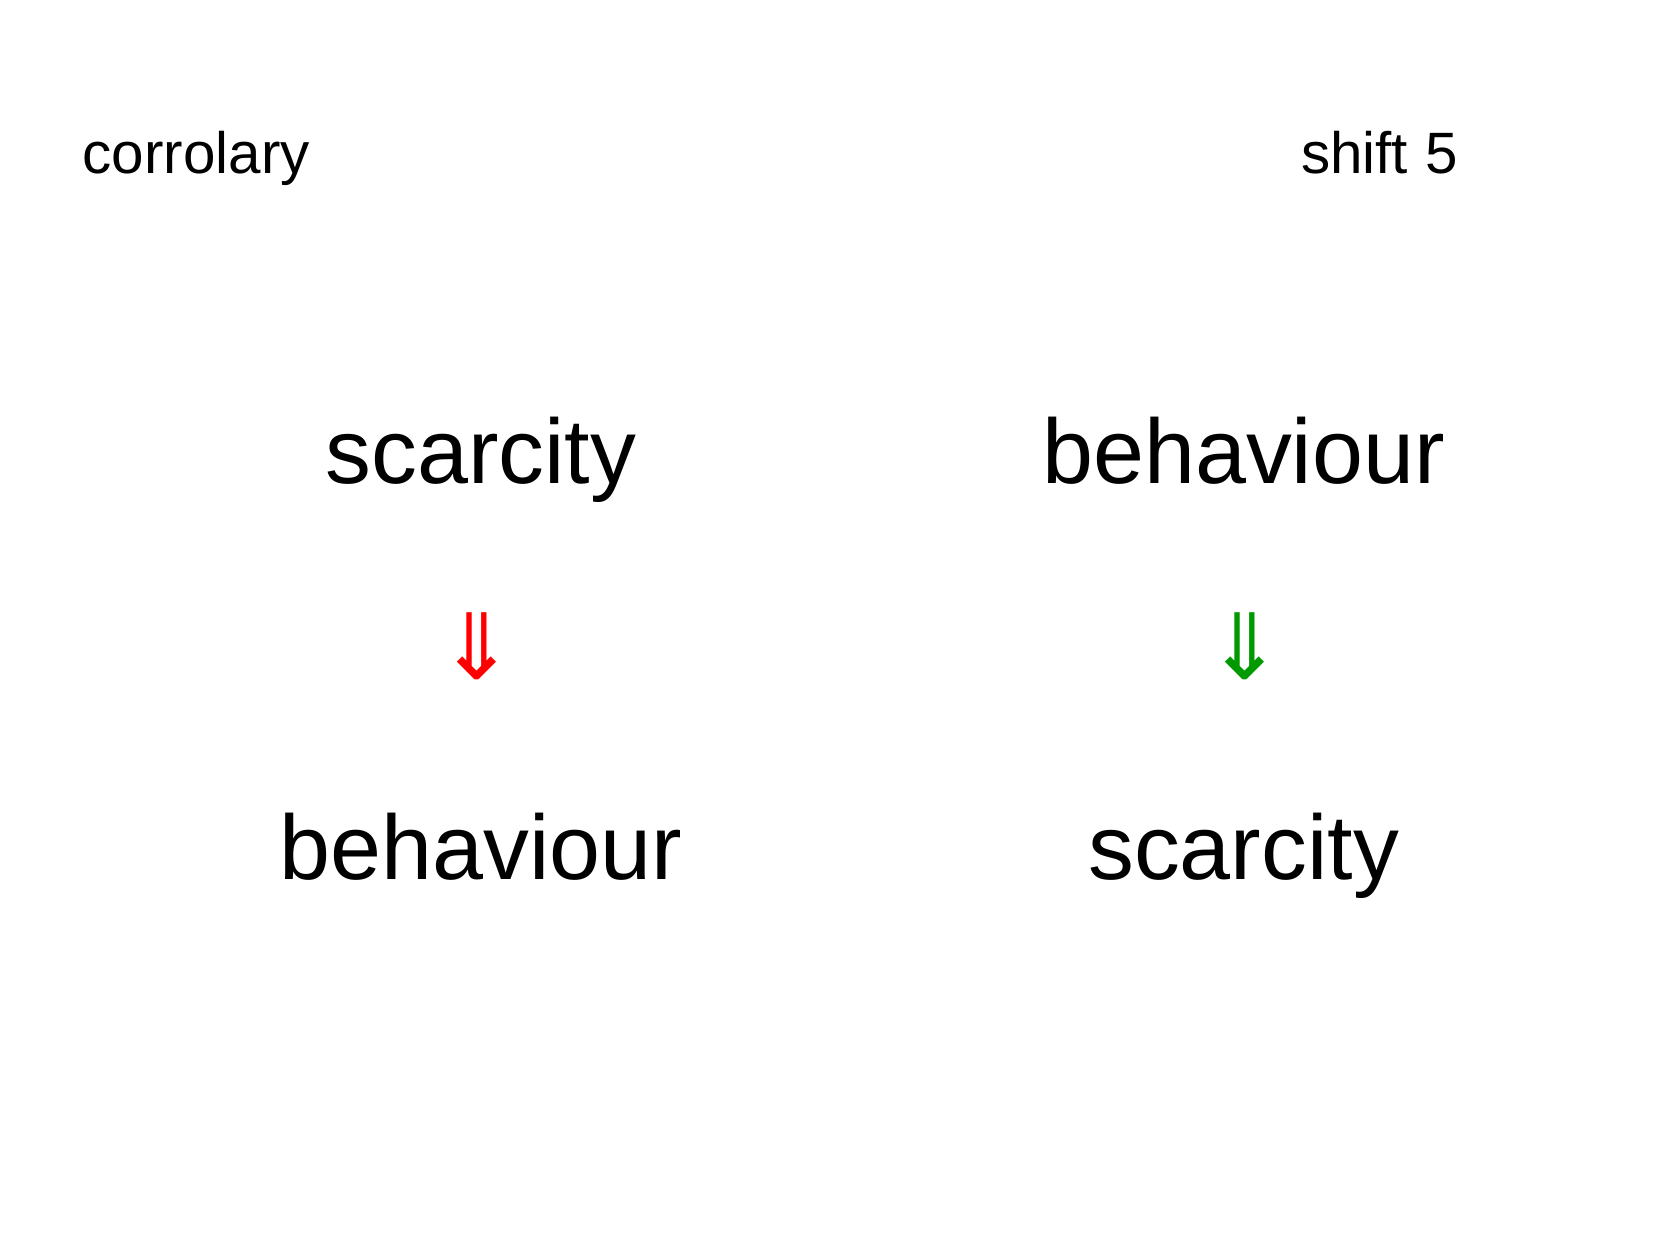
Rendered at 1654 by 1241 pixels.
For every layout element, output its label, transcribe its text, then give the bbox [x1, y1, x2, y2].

title ⇓ [924, 540, 1565, 748]
title corrolary [82, 49, 767, 257]
title ⇓ [156, 540, 798, 748]
list behaviour scarcity [845, 290, 1572, 1010]
title shift [767, 49, 1409, 257]
title 5 [1425, 49, 1572, 257]
list scarcity behaviour [82, 290, 809, 1010]
